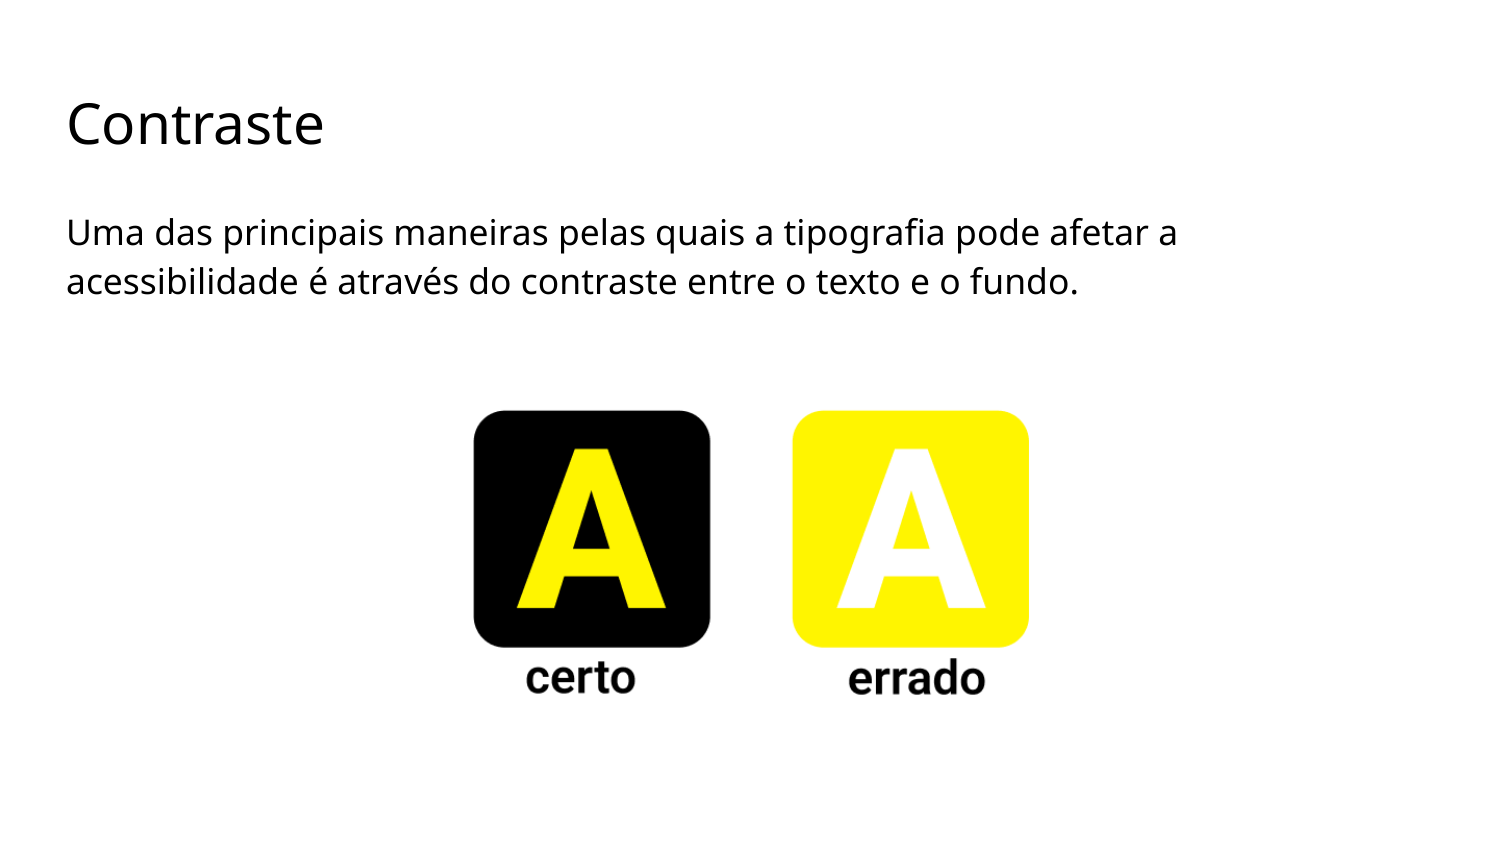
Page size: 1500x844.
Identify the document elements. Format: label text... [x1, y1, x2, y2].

title Contraste [51, 72, 1449, 167]
picture [420, 386, 1080, 750]
list Uma das principais maneiras pelas quais a tipografia pode afetar a acessibilidade é através do contraste entre o texto e o fundo. [51, 189, 1251, 750]
